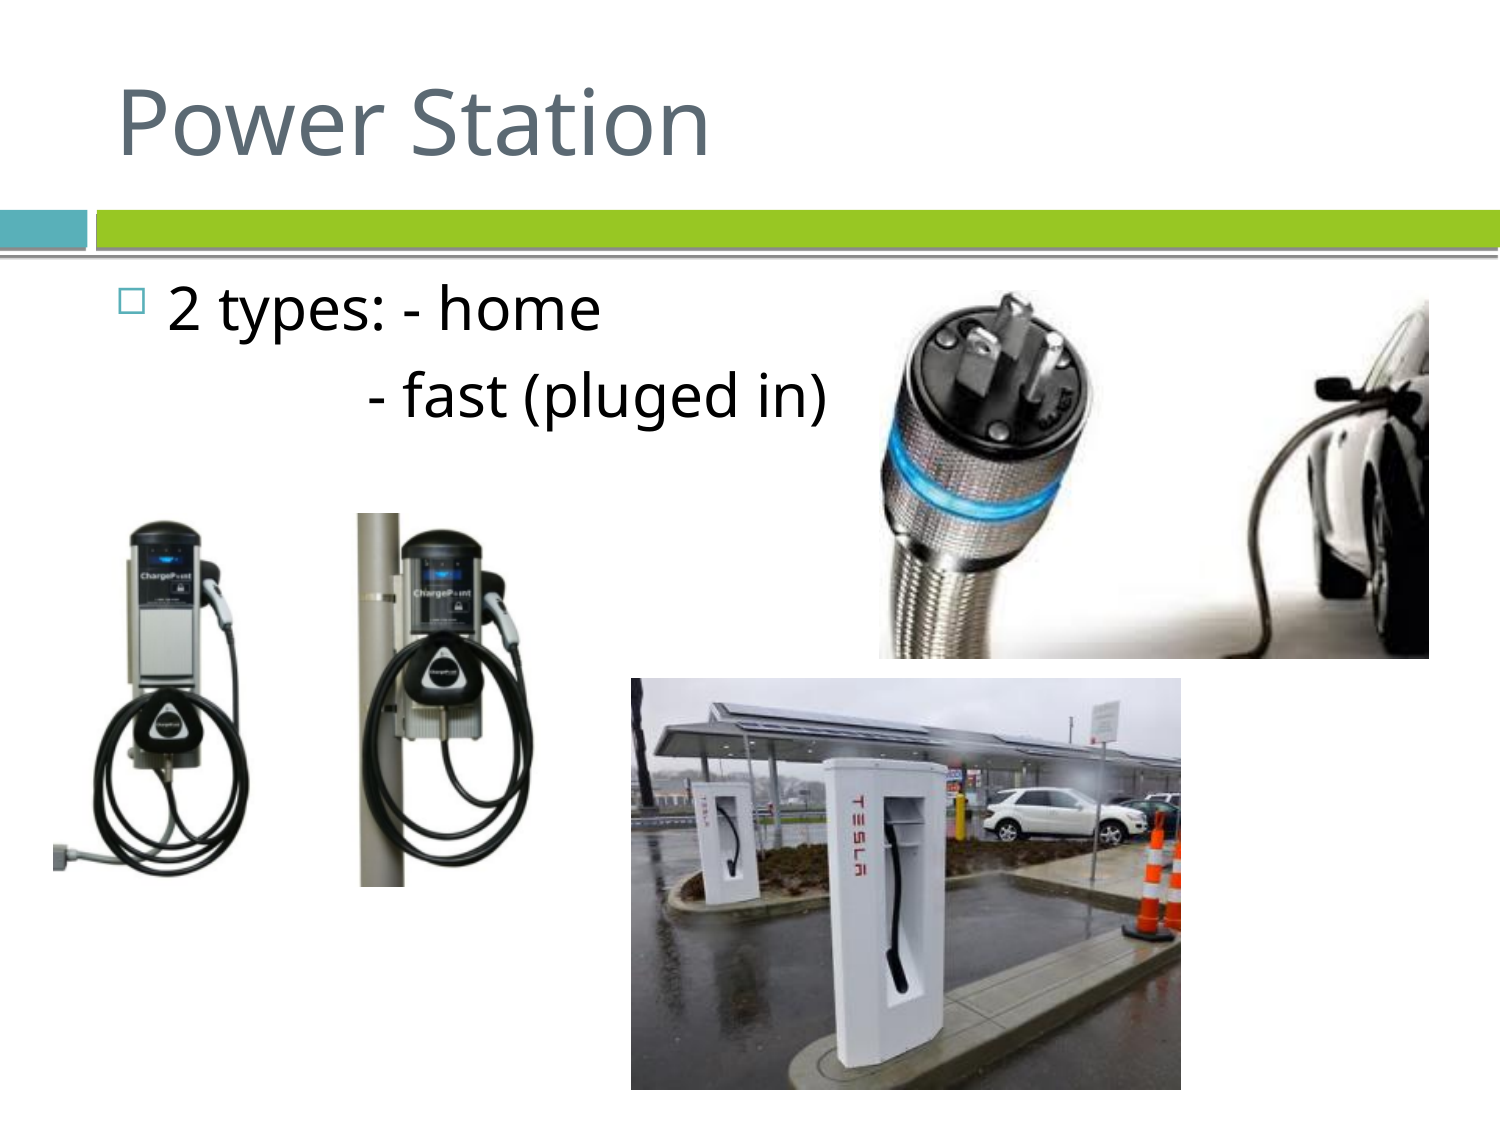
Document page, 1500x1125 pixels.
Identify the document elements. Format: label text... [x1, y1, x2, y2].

list 2 types: - home - fast (pluged in) [100, 262, 1438, 1000]
picture [879, 290, 1429, 660]
picture [631, 678, 1181, 1091]
picture [53, 513, 566, 887]
title Power Station [100, 37, 1438, 200]
